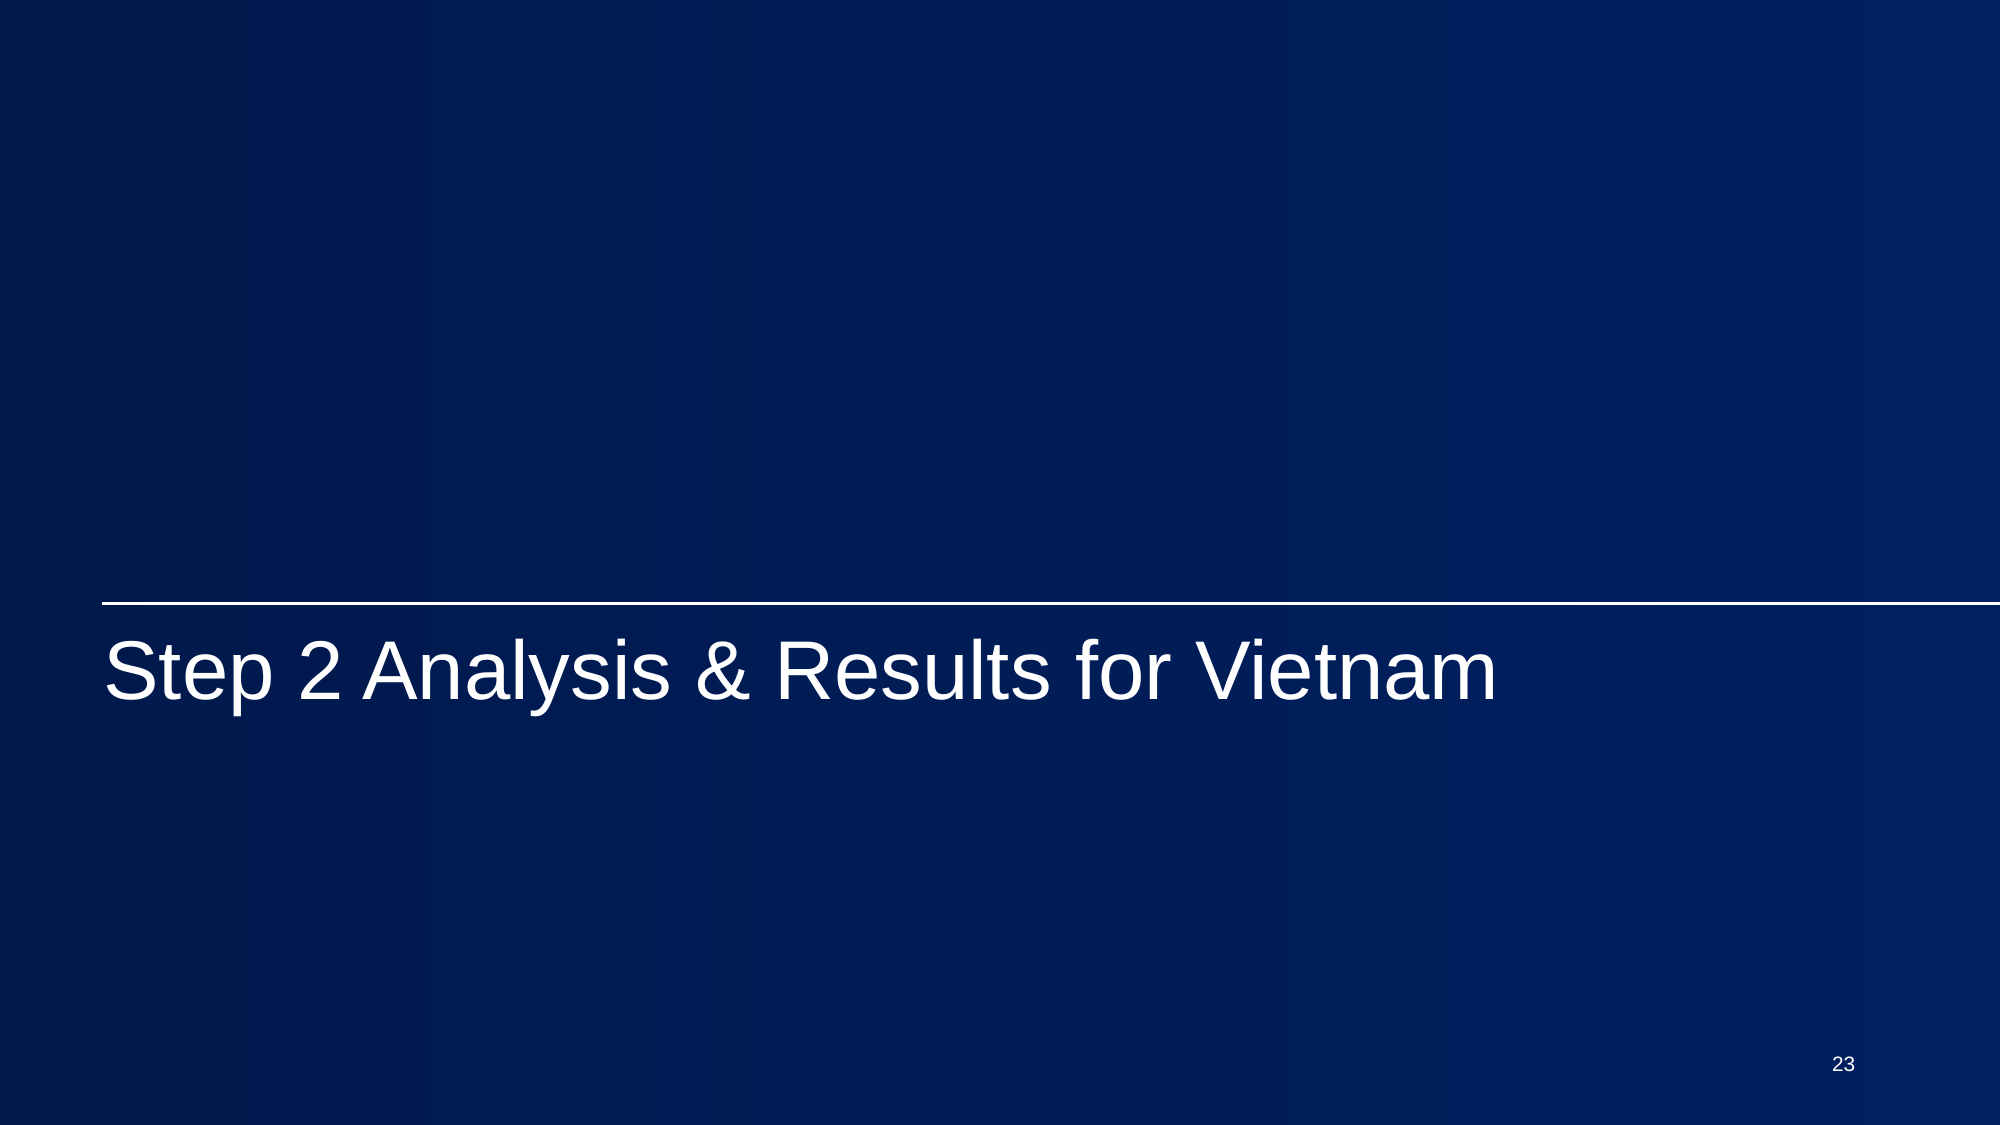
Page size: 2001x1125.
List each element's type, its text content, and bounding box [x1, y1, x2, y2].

title Step 2 Analysis & Results for Vietnam [103, 627, 1898, 963]
